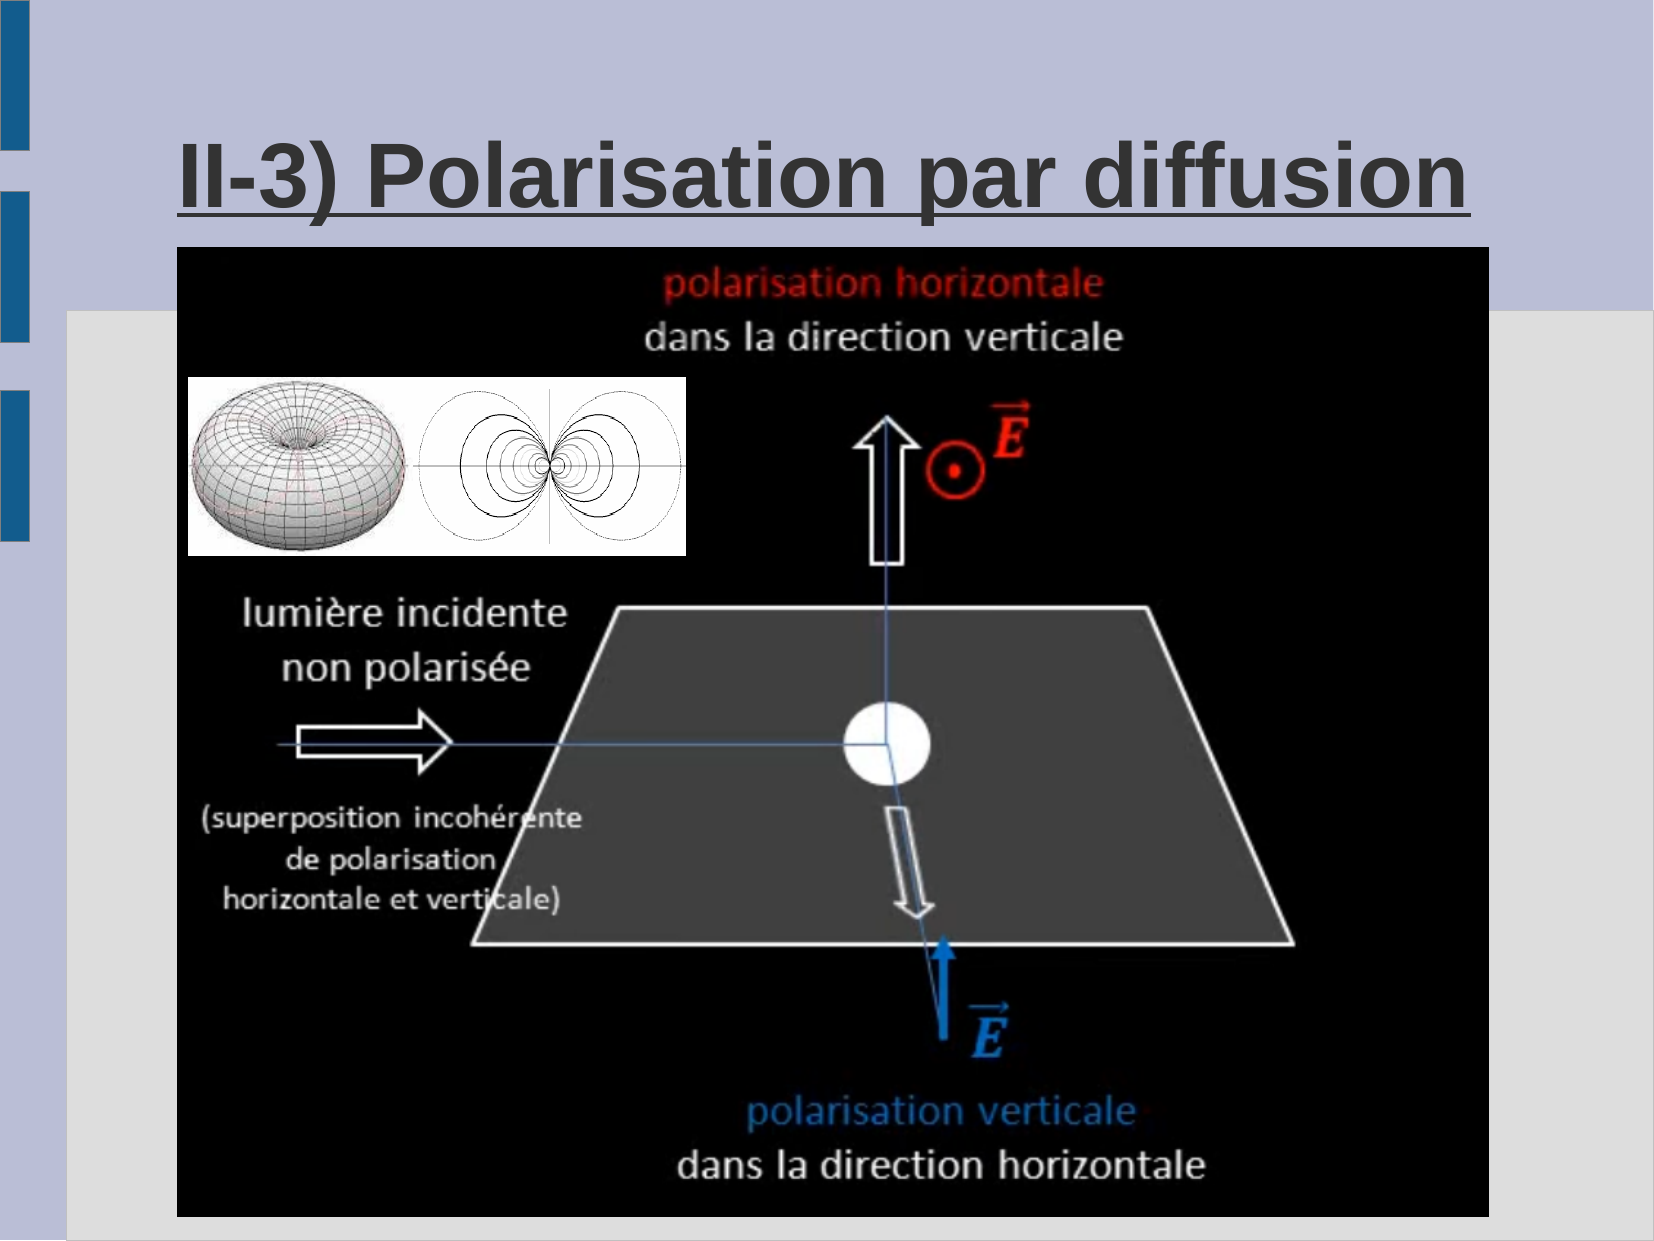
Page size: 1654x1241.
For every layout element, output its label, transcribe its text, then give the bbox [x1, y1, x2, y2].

picture [177, 247, 1489, 1217]
title II-3) Polarisation par diffusion [118, 67, 1531, 284]
